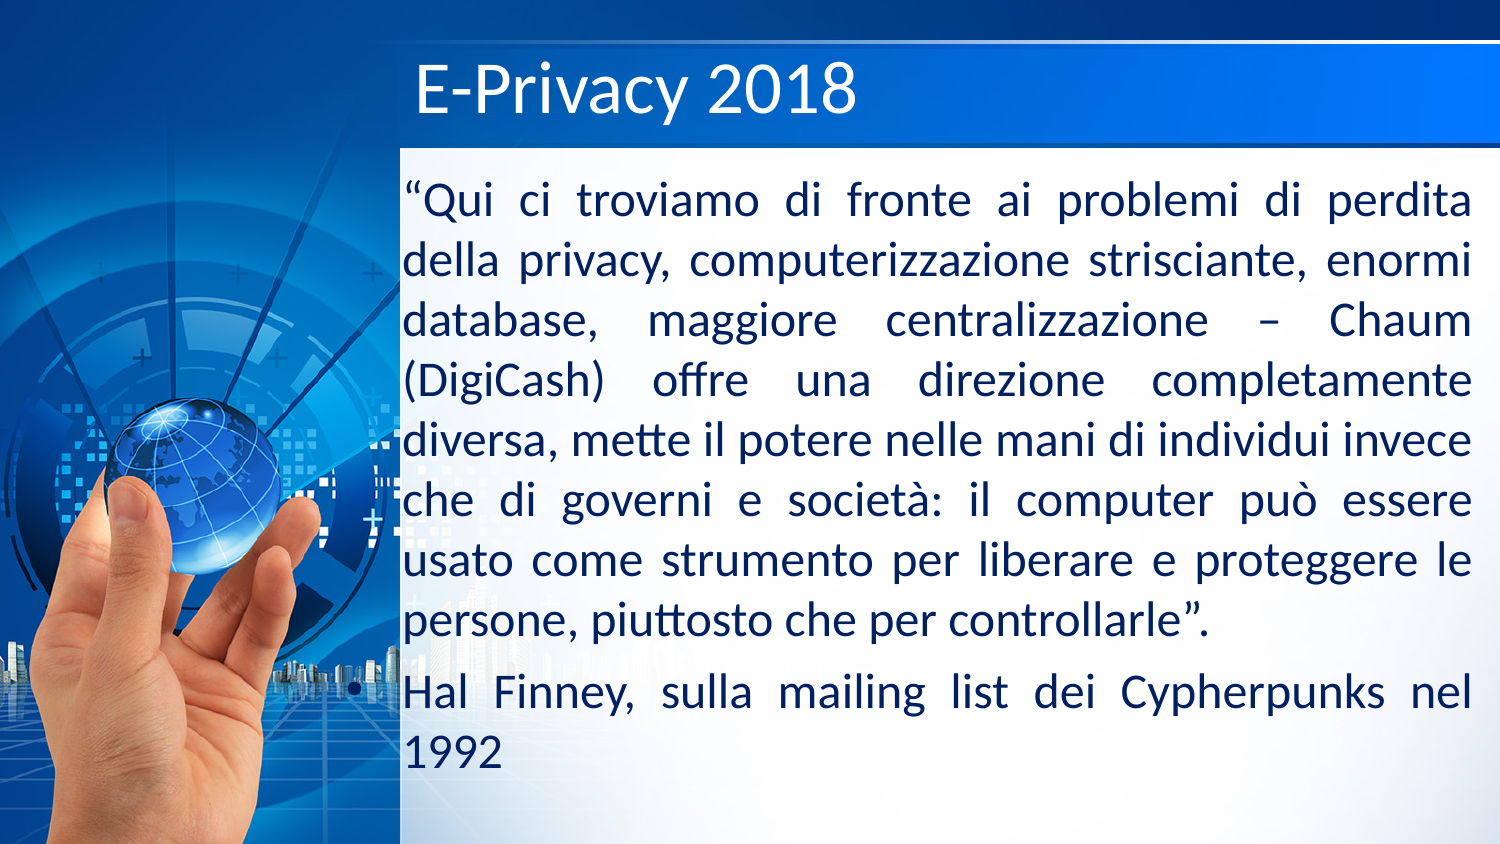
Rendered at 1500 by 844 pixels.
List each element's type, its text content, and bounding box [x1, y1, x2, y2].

title E-Privacy 2018 [399, 21, 1402, 147]
picture [0, 0, 1500, 844]
list “Qui ci troviamo di fronte ai problemi di perdita della privacy, computerizzazione strisciante, enormi database, maggiore centralizzazione – Chaum (DigiCash) offre una direzione completamente diversa, mette il potere nelle mani di individui invece che di governi e società: il computer può essere usato come strumento per liberare e proteggere le persone, piuttosto che per controllarle”. Hal Finney, sulla mailing list dei Cypherpunks nel 1992 [330, 158, 1489, 798]
